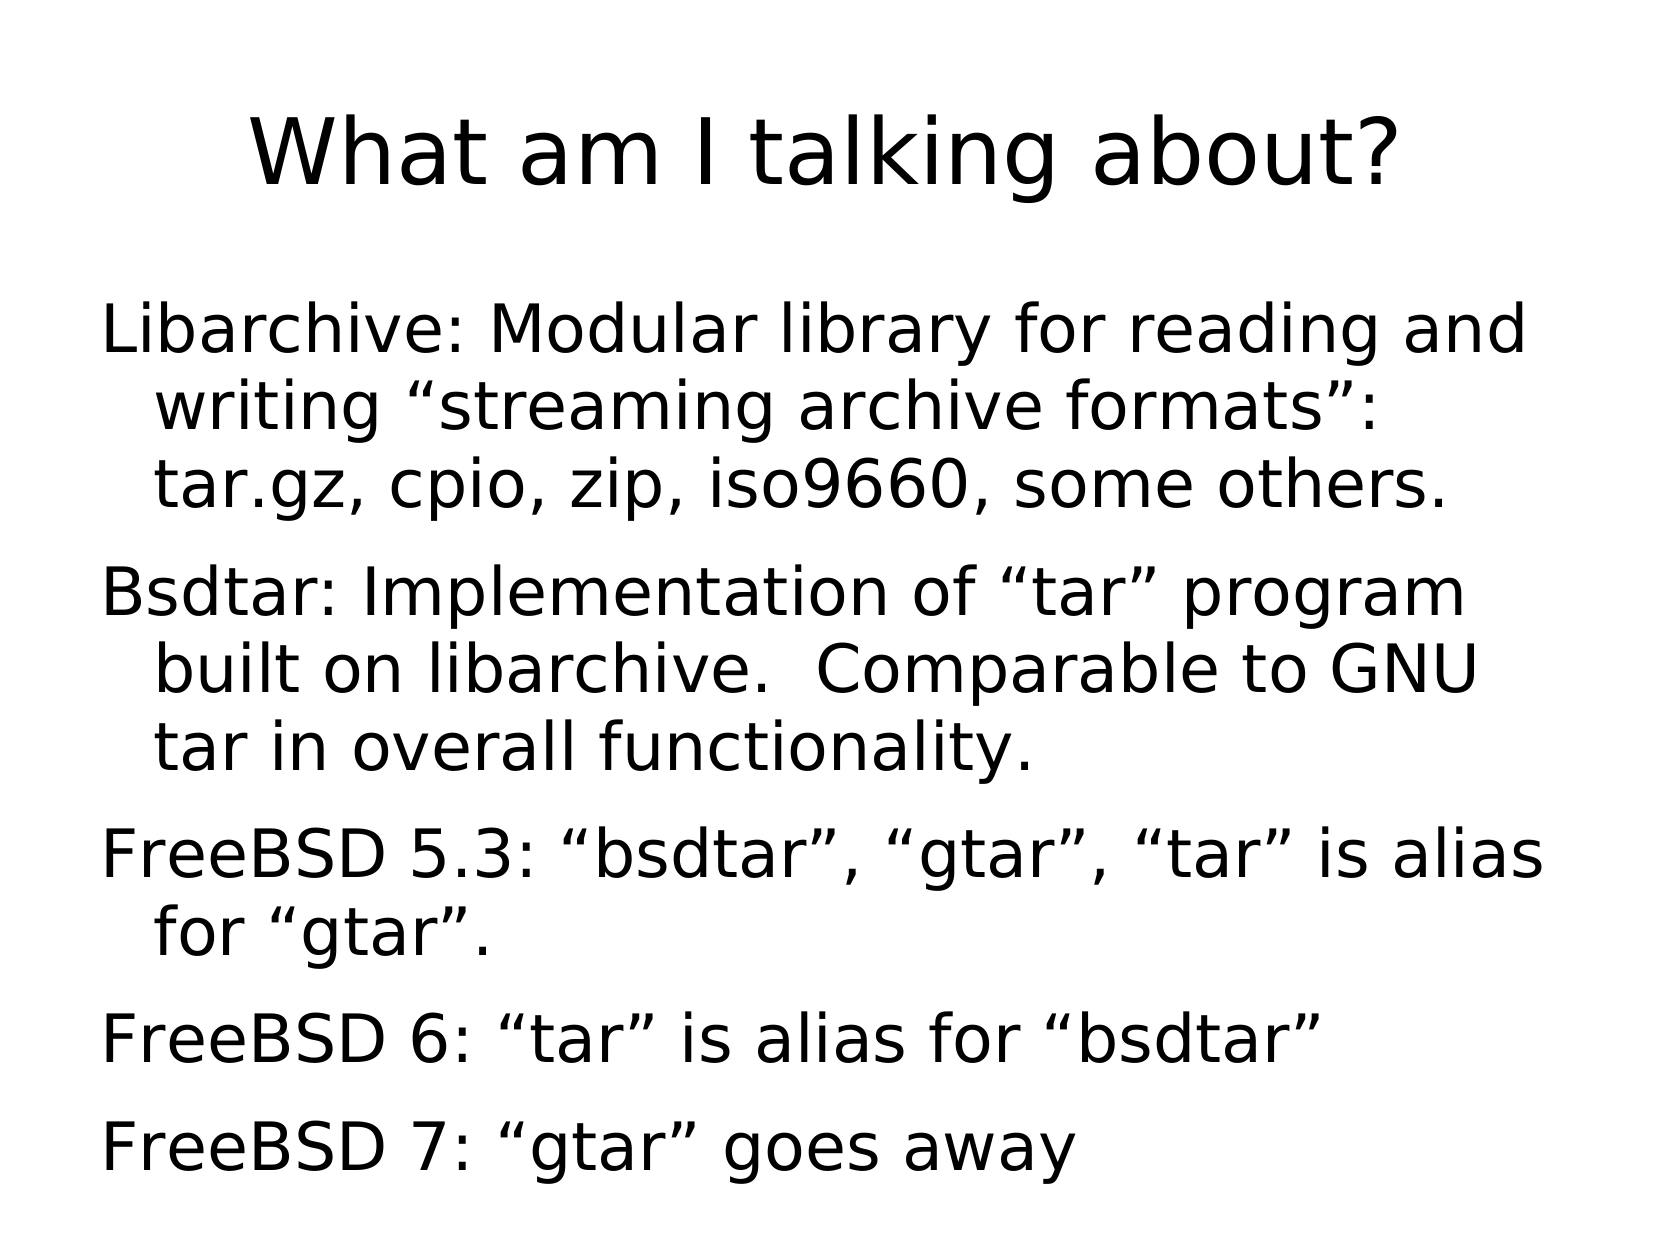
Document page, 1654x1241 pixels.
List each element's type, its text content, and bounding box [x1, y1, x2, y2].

title What am I talking about? [82, 49, 1571, 257]
list Libarchive: Modular library for reading and writing “streaming archive formats”: tar.gz, cpio, zip, iso9660, some others. Bsdtar: Implementation of “tar” program built on libarchive. Comparable to GNU tar in overall functionality. FreeBSD 5.3: “bsdtar”, “gtar”, “tar” is alias for “gtar”. FreeBSD 6: “tar” is alias for “bsdtar” FreeBSD 7: “gtar” goes away [82, 290, 1571, 1184]
